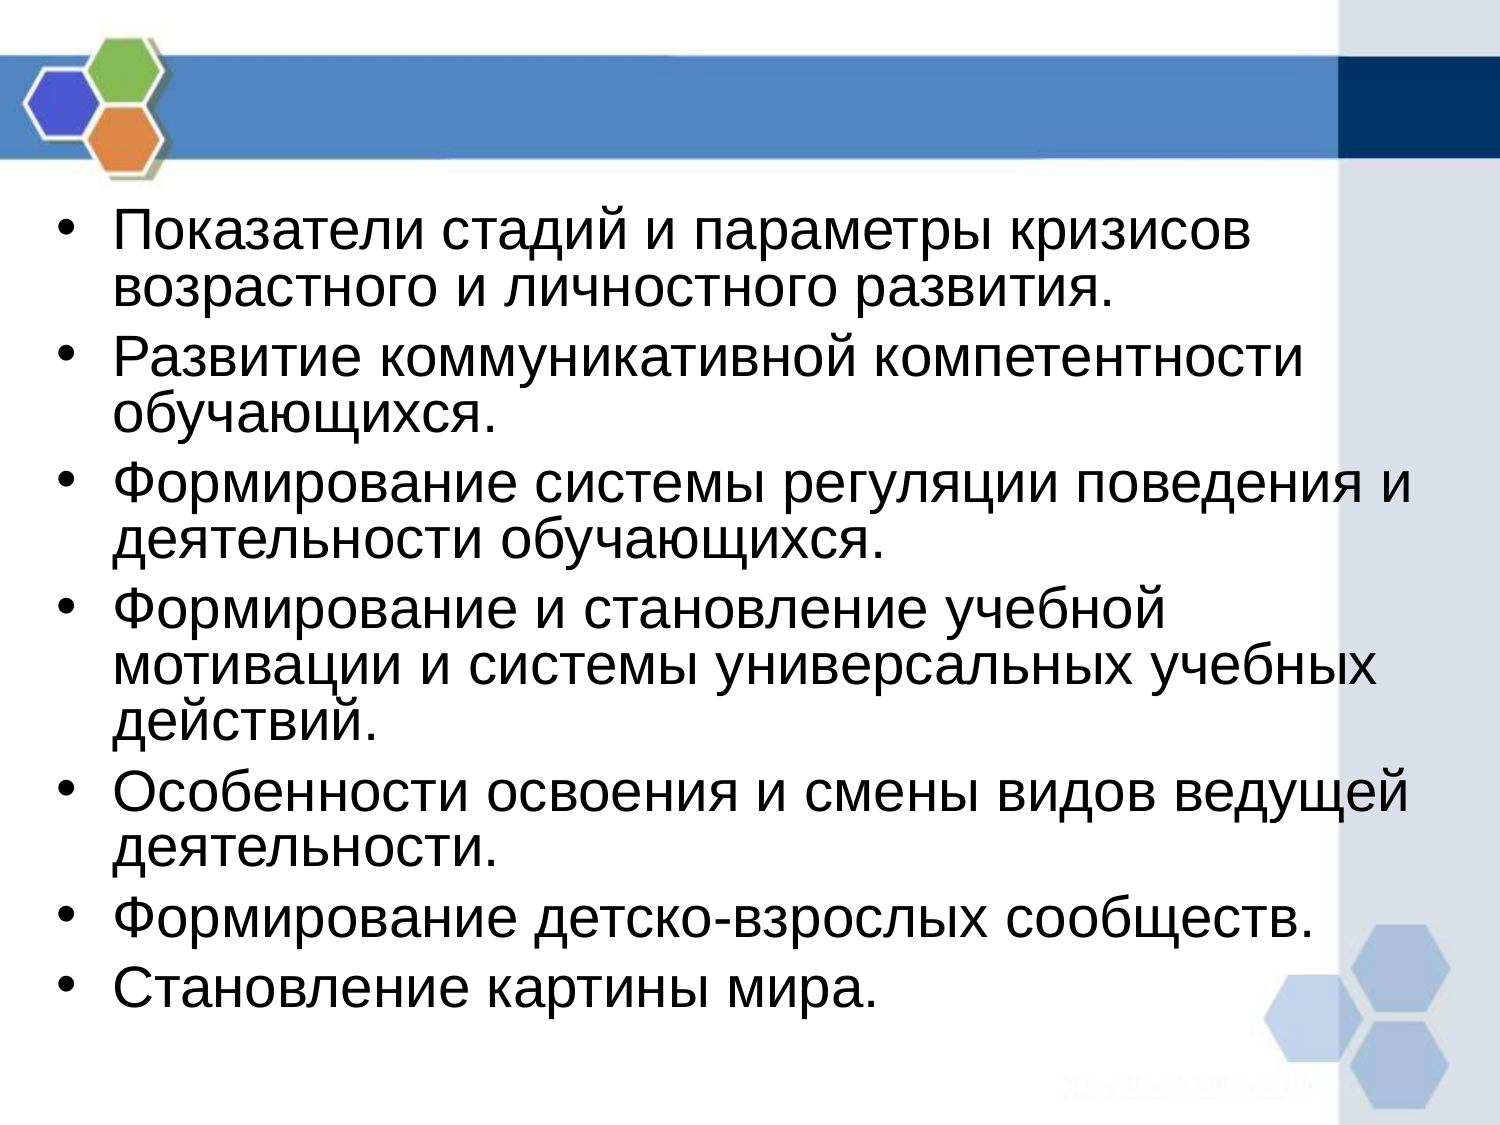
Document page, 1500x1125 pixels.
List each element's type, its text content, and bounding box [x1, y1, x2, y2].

picture [0, 0, 1500, 1125]
list Показатели стадий и параметры кризисов возрастного и личностного развития. Развитие коммуникативной компетентности обучающихся. Формирование системы регуляции поведения и деятельности обучающихся. Формирование и становление учебной мотивации и системы универсальных учебных действий. Особенности освоения и смены видов ведущей деятельности. Формирование детско-взрослых сообществ. Становление картины мира. [41, 113, 1471, 1083]
